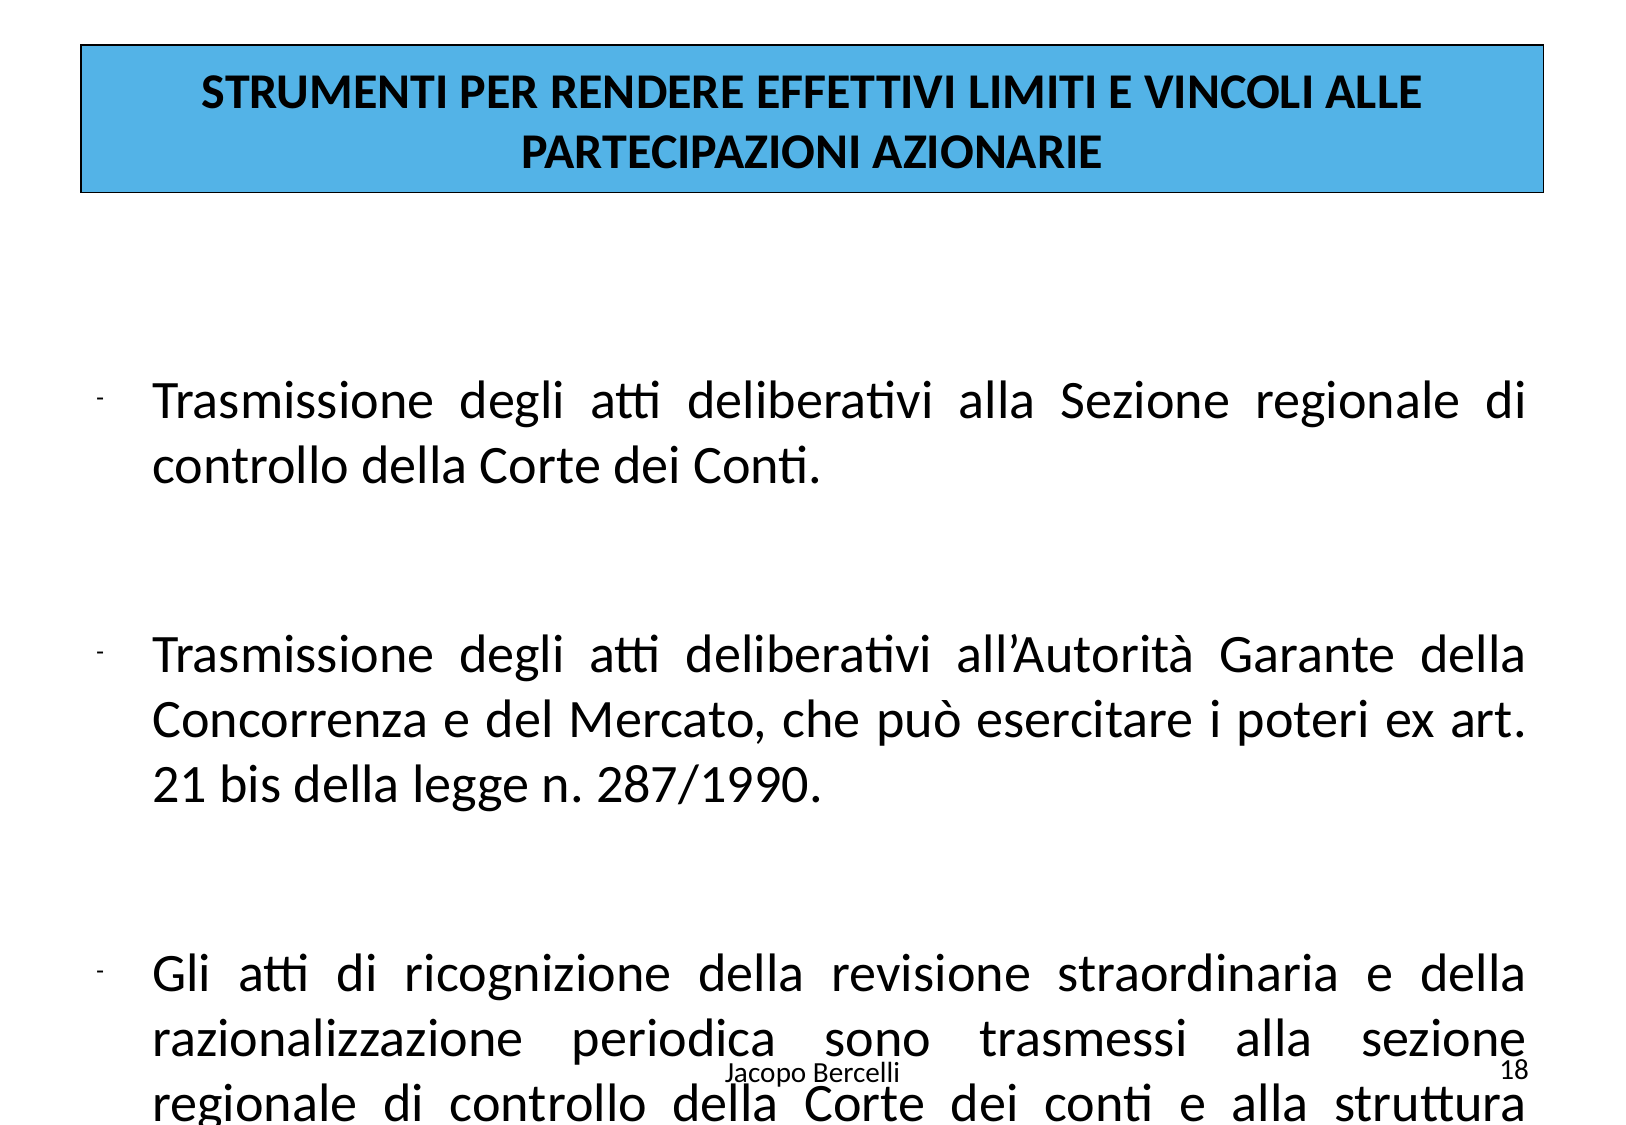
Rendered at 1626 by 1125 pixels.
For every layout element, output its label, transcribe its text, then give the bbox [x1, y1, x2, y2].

slide_number <numero> [1164, 1042, 1544, 1103]
title STRUMENTI PER RENDERE EFFETTIVI LIMITI E VINCOLI ALLE PARTECIPAZIONI AZIONARIE [81, 45, 1544, 193]
list Trasmissione degli atti deliberativi alla Sezione regionale di controllo della Corte dei Conti. Trasmissione degli atti deliberativi all’Autorità Garante della Concorrenza e del Mercato, che può esercitare i poteri ex art. 21 bis della legge n. 287/1990. Gli atti di ricognizione della revisione straordinaria e della razionalizzazione periodica sono trasmessi alla sezione regionale di controllo della Corte dei conti e alla struttura istituita presso il Ministero dell’economia per il monitoraggio dell’attuazione della riforma. [81, 262, 1544, 1005]
text_box Jacopo Bercelli [633, 1046, 992, 1097]
